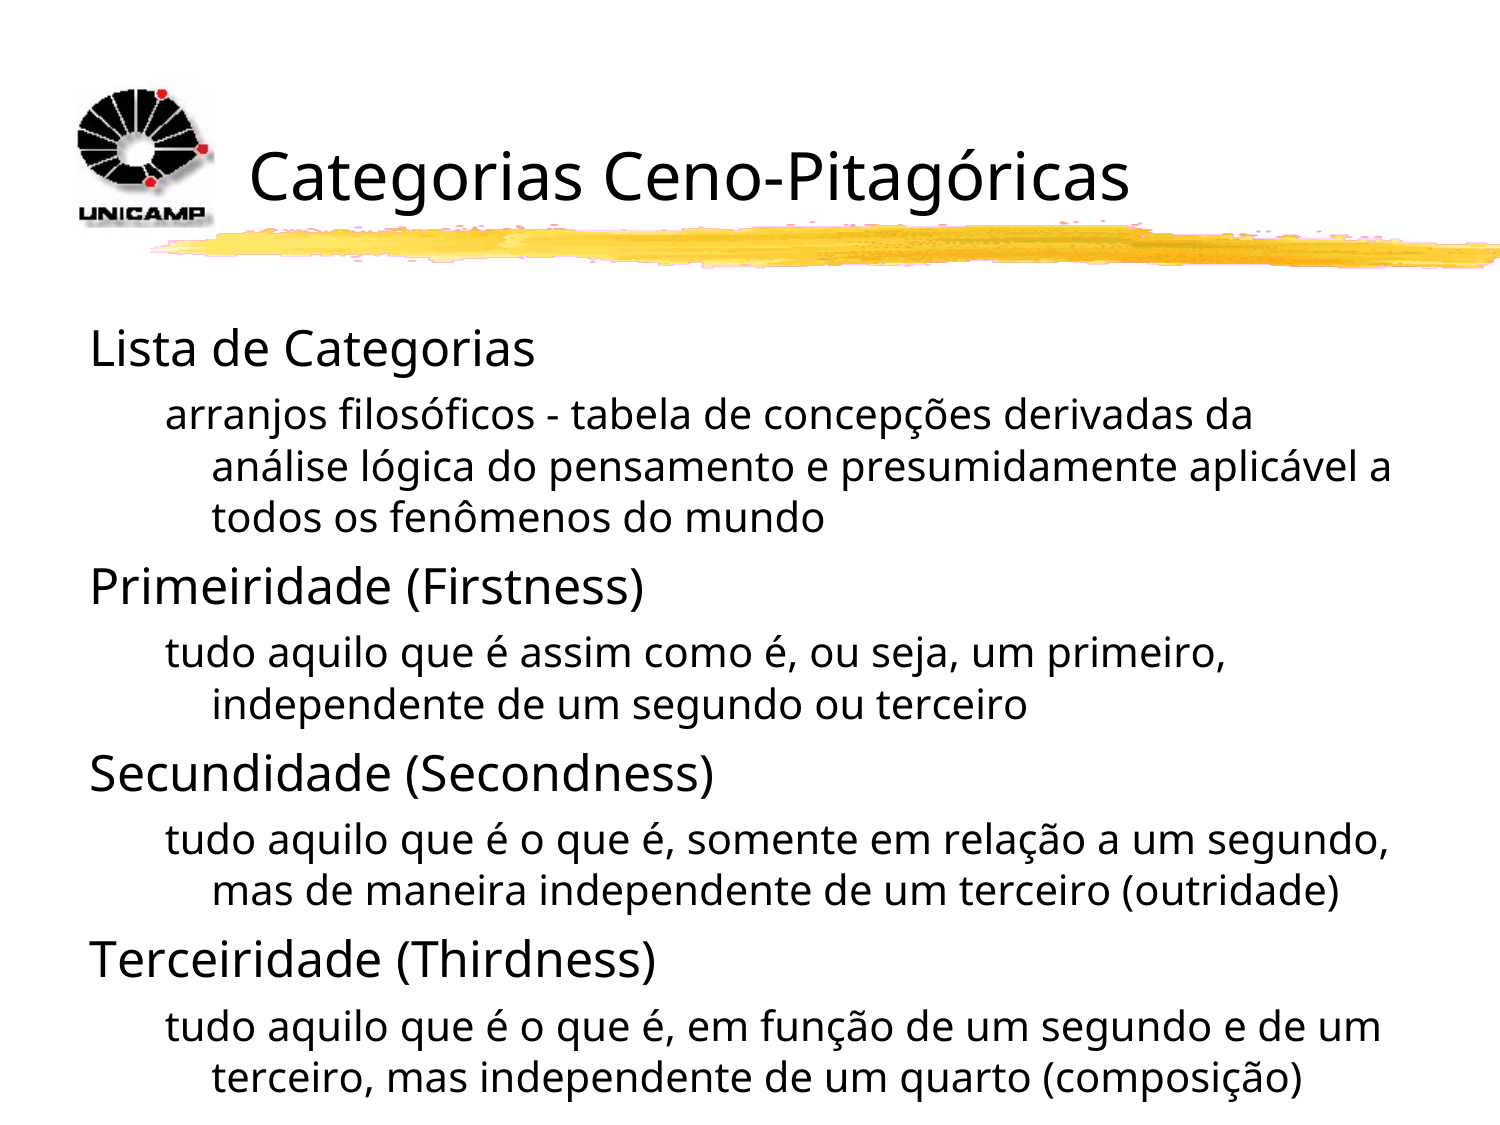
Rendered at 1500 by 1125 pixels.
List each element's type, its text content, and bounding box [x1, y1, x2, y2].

list Lista de Categorias arranjos filosóficos - tabela de concepções derivadas da análise lógica do pensamento e presumidamente aplicável a todos os fenômenos do mundo Primeiridade (Firstness) tudo aquilo que é assim como é, ou seja, um primeiro, independente de um segundo ou terceiro Secundidade (Secondness) tudo aquilo que é o que é, somente em relação a um segundo, mas de maneira independente de um terceiro (outridade) Terceiridade (Thirdness) tudo aquilo que é o que é, em função de um segundo e de um terceiro, mas independente de um quarto (composição) [74, 309, 1417, 1025]
title Categorias Ceno-Pitagóricas [233, 37, 1434, 225]
picture [75, 74, 1500, 279]
